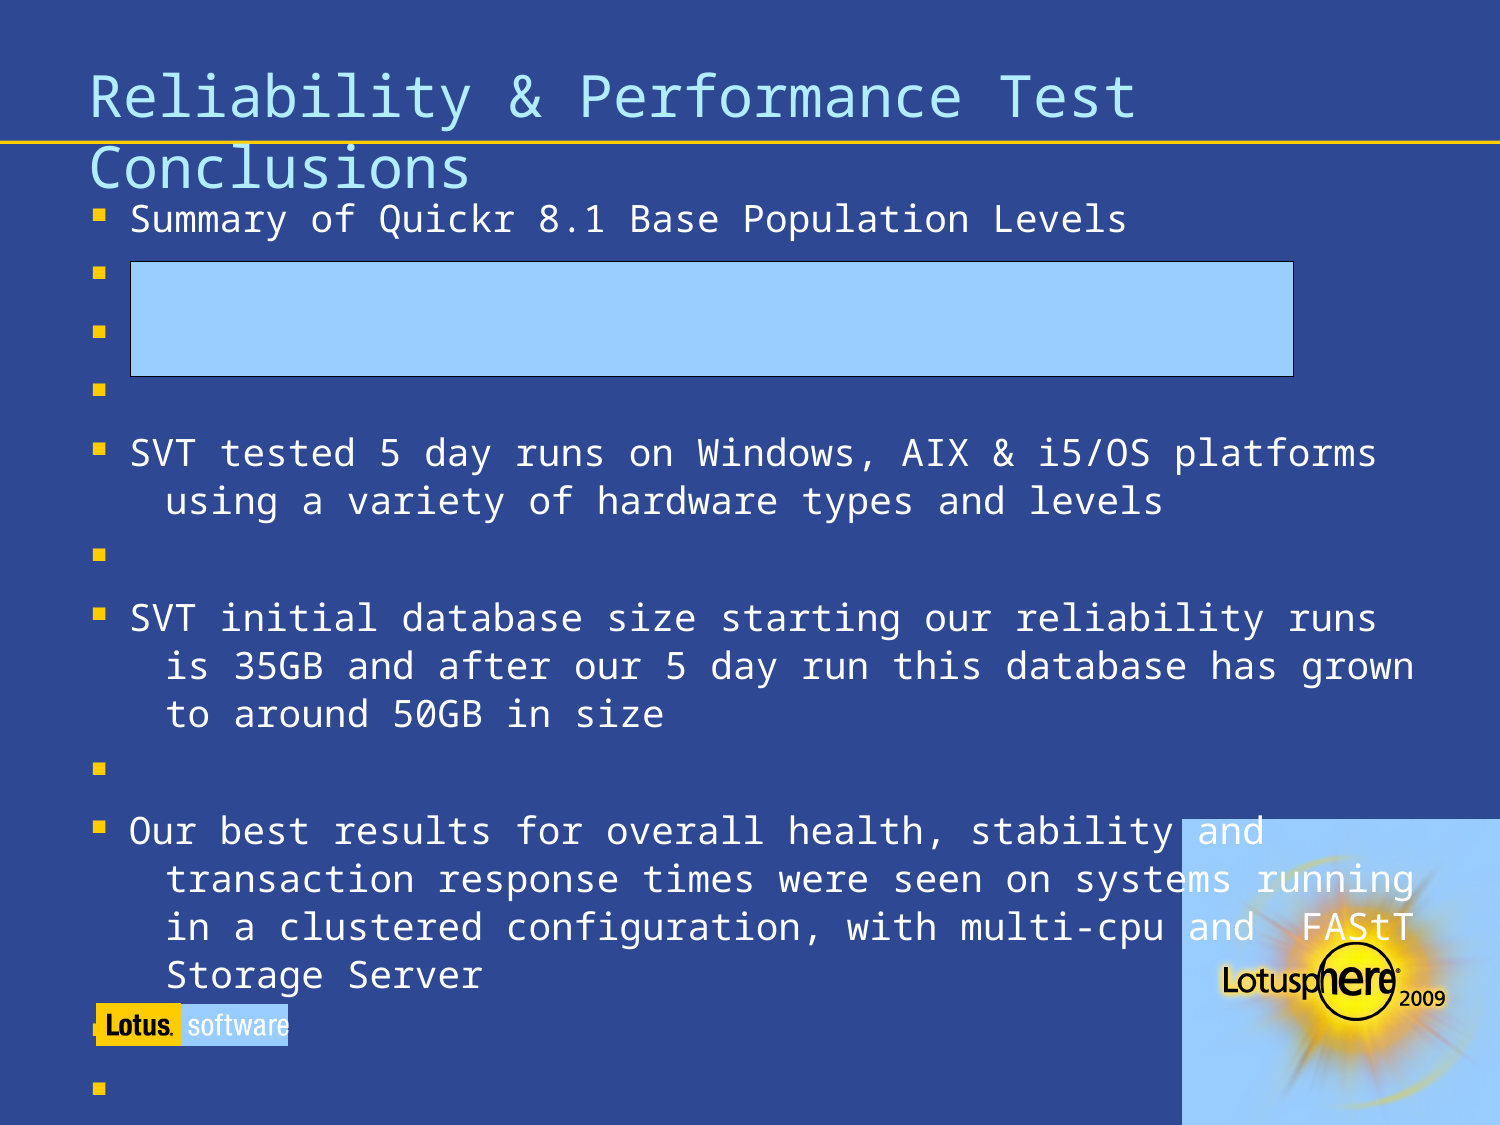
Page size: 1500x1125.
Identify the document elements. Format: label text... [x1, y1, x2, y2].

list Summary of Quickr 8.1 Base Population Levels SVT tested 5 day runs on Windows, AIX & i5/OS platforms using a variety of hardware types and levels SVT initial database size starting our reliability runs is 35GB and after our 5 day run this database has grown to around 50GB in size Our best results for overall health, stability and transaction response times were seen on systems running in a clustered configuration, with multi-cpu and FAStT Storage Server [75, 185, 1463, 984]
title Reliability & Performance Test Conclusions [73, 53, 1427, 149]
picture [96, 1003, 289, 1046]
picture [1181, 818, 1500, 1125]
